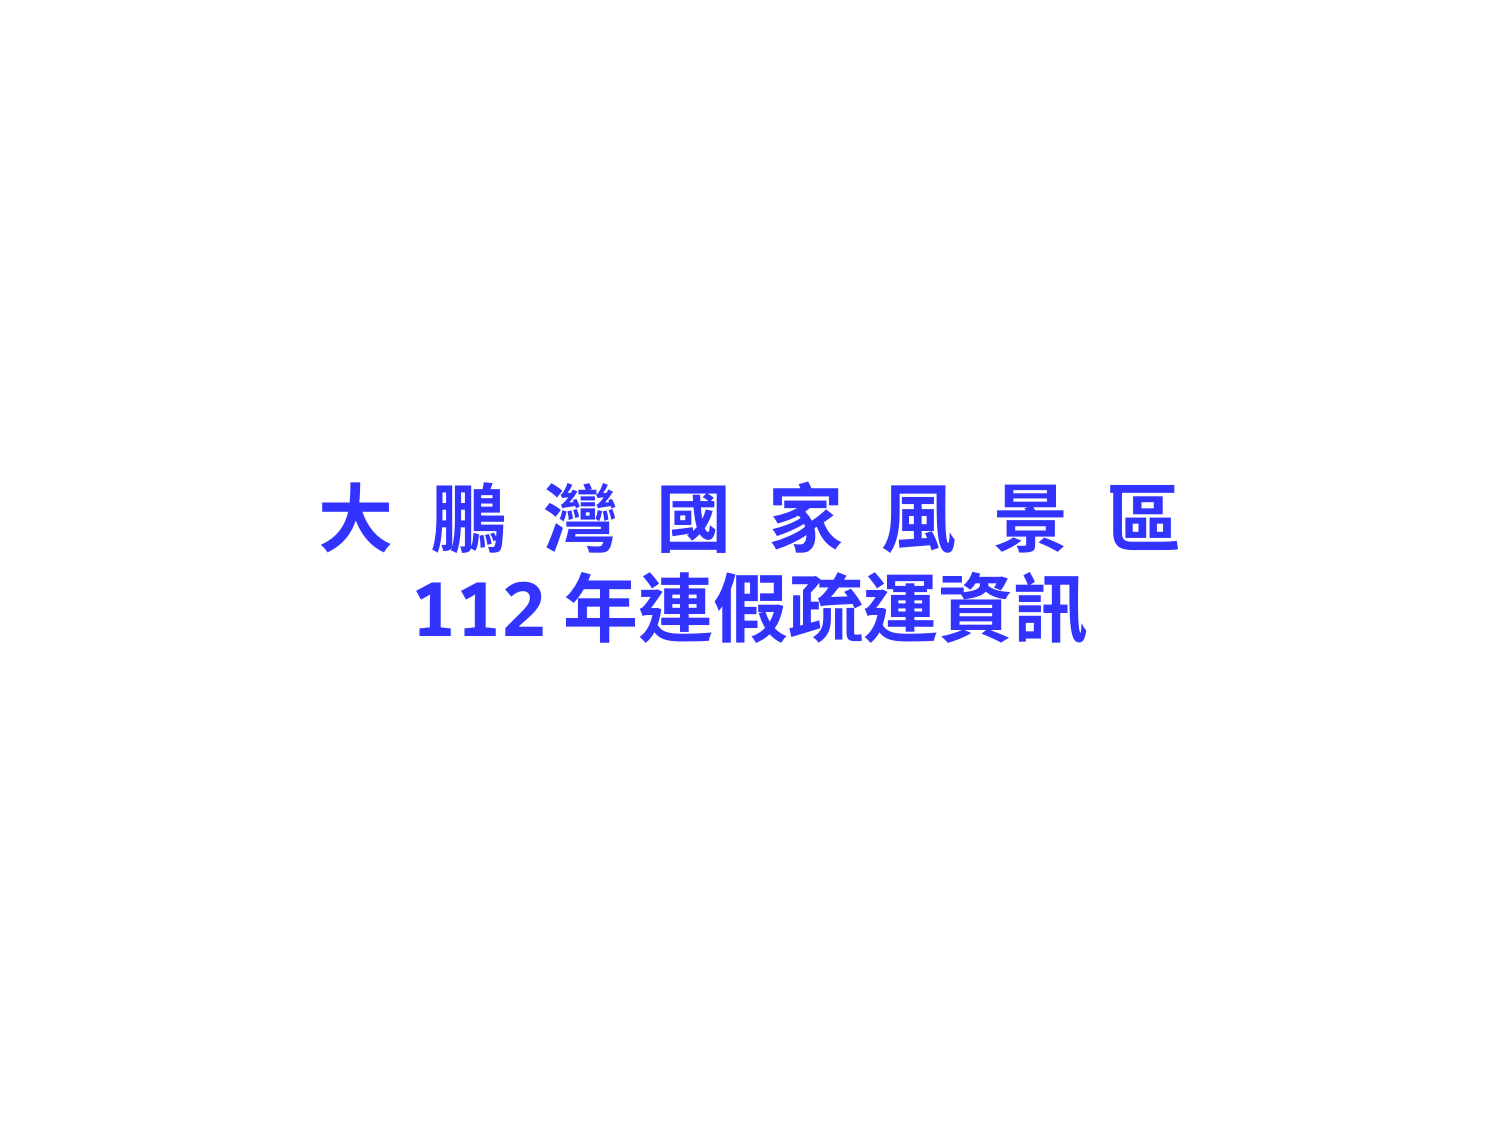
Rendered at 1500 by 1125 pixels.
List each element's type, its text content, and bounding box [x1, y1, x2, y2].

text_box 大 鵬 灣 國 家 風 景 區 112年連假疏運資訊 [193, 464, 1307, 659]
